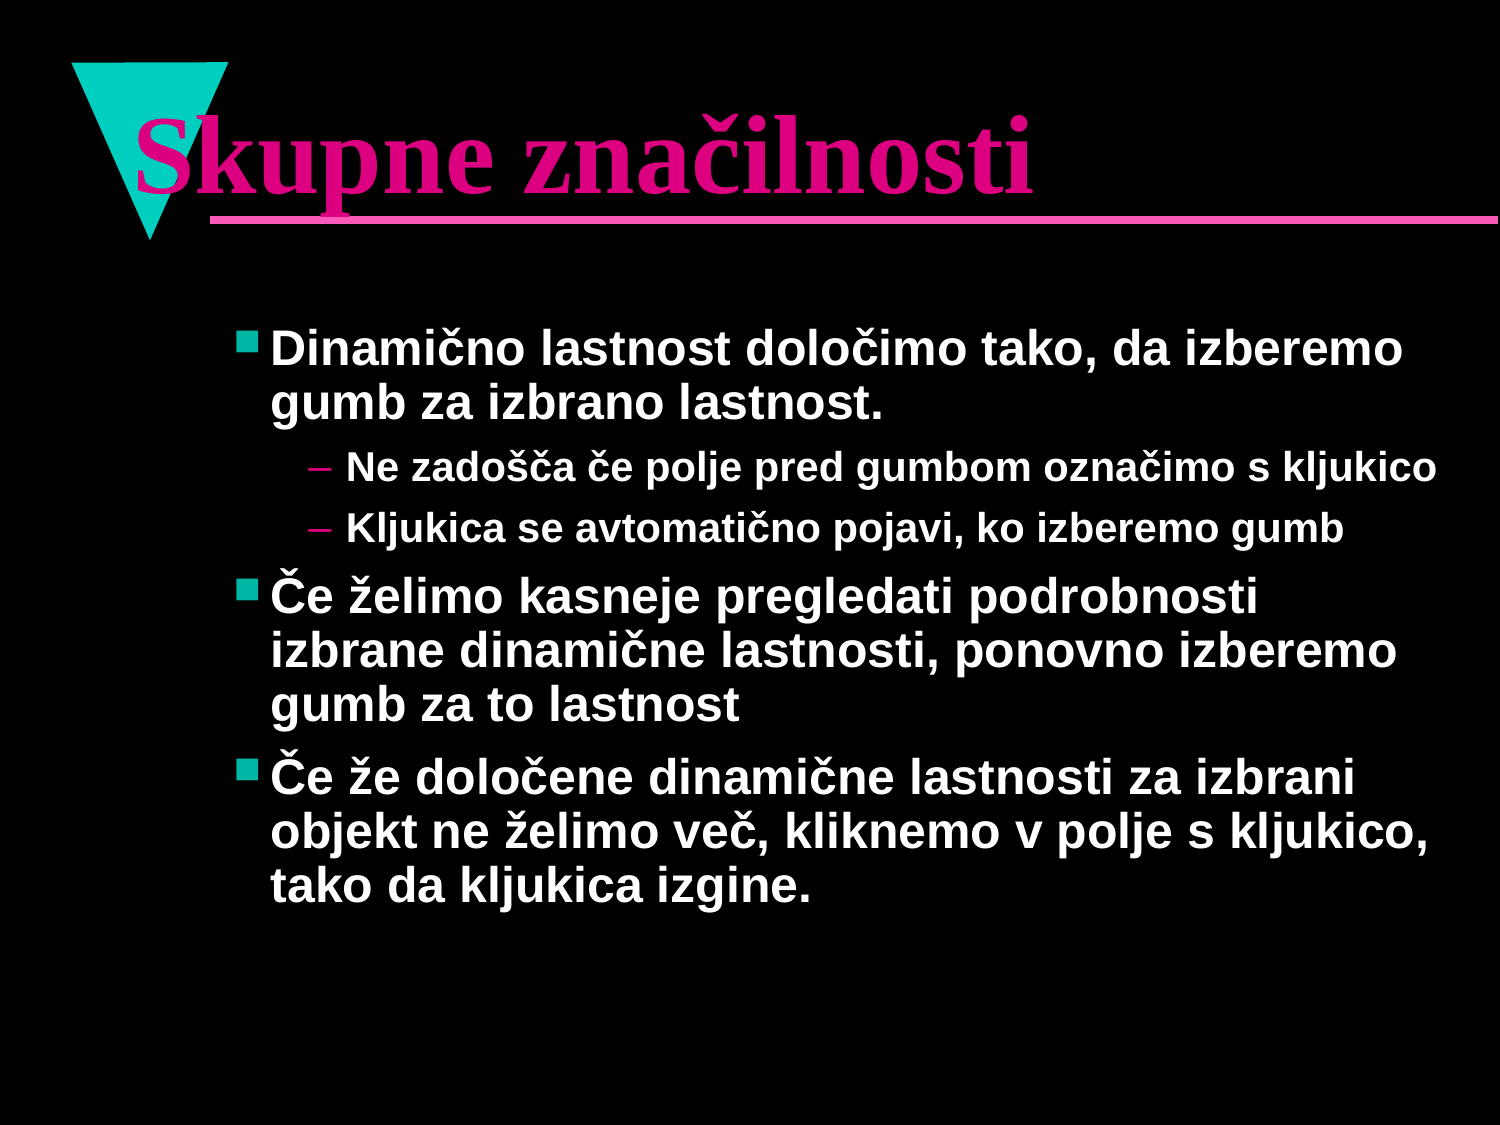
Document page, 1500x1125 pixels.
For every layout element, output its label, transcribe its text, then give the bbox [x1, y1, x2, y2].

title Skupne značilnosti [117, 63, 1500, 251]
list Dinamično lastnost določimo tako, da izberemo gumb za izbrano lastnost. Ne zadošča če polje pred gumbom označimo s kljukico Kljukica se avtomatično pojavi, ko izberemo gumb Če želimo kasneje pregledati podrobnosti izbrane dinamične lastnosti, ponovno izberemo gumb za to lastnost Če že določene dinamične lastnosti za izbrani objekt ne želimo več, kliknemo v polje s kljukico, tako da kljukica izgine. [143, 314, 1463, 990]
